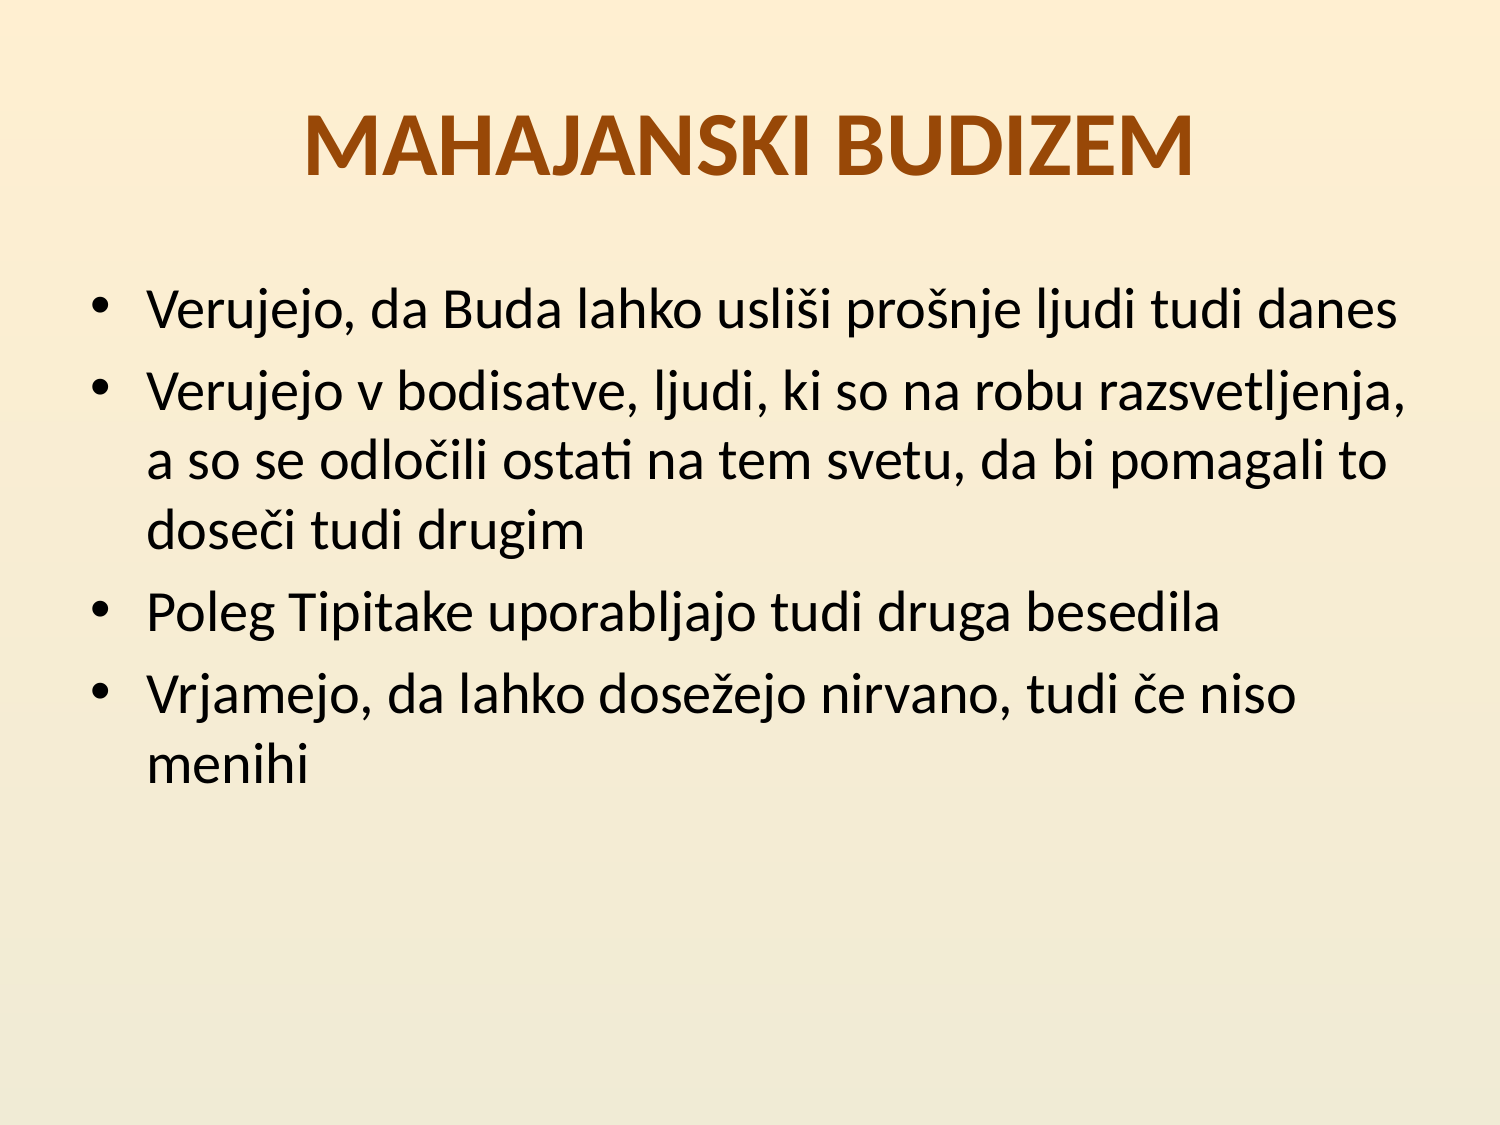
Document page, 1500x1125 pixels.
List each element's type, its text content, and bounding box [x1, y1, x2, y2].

title MAHAJANSKI BUDIZEM [75, 45, 1425, 233]
list Verujejo, da Buda lahko usliši prošnje ljudi tudi danes Verujejo v bodisatve, ljudi, ki so na robu razsvetljenja, a so se odločili ostati na tem svetu, da bi pomagali to doseči tudi drugim Poleg Tipitake uporabljajo tudi druga besedila Vrjamejo, da lahko dosežejo nirvano, tudi če niso menihi [75, 262, 1425, 1005]
